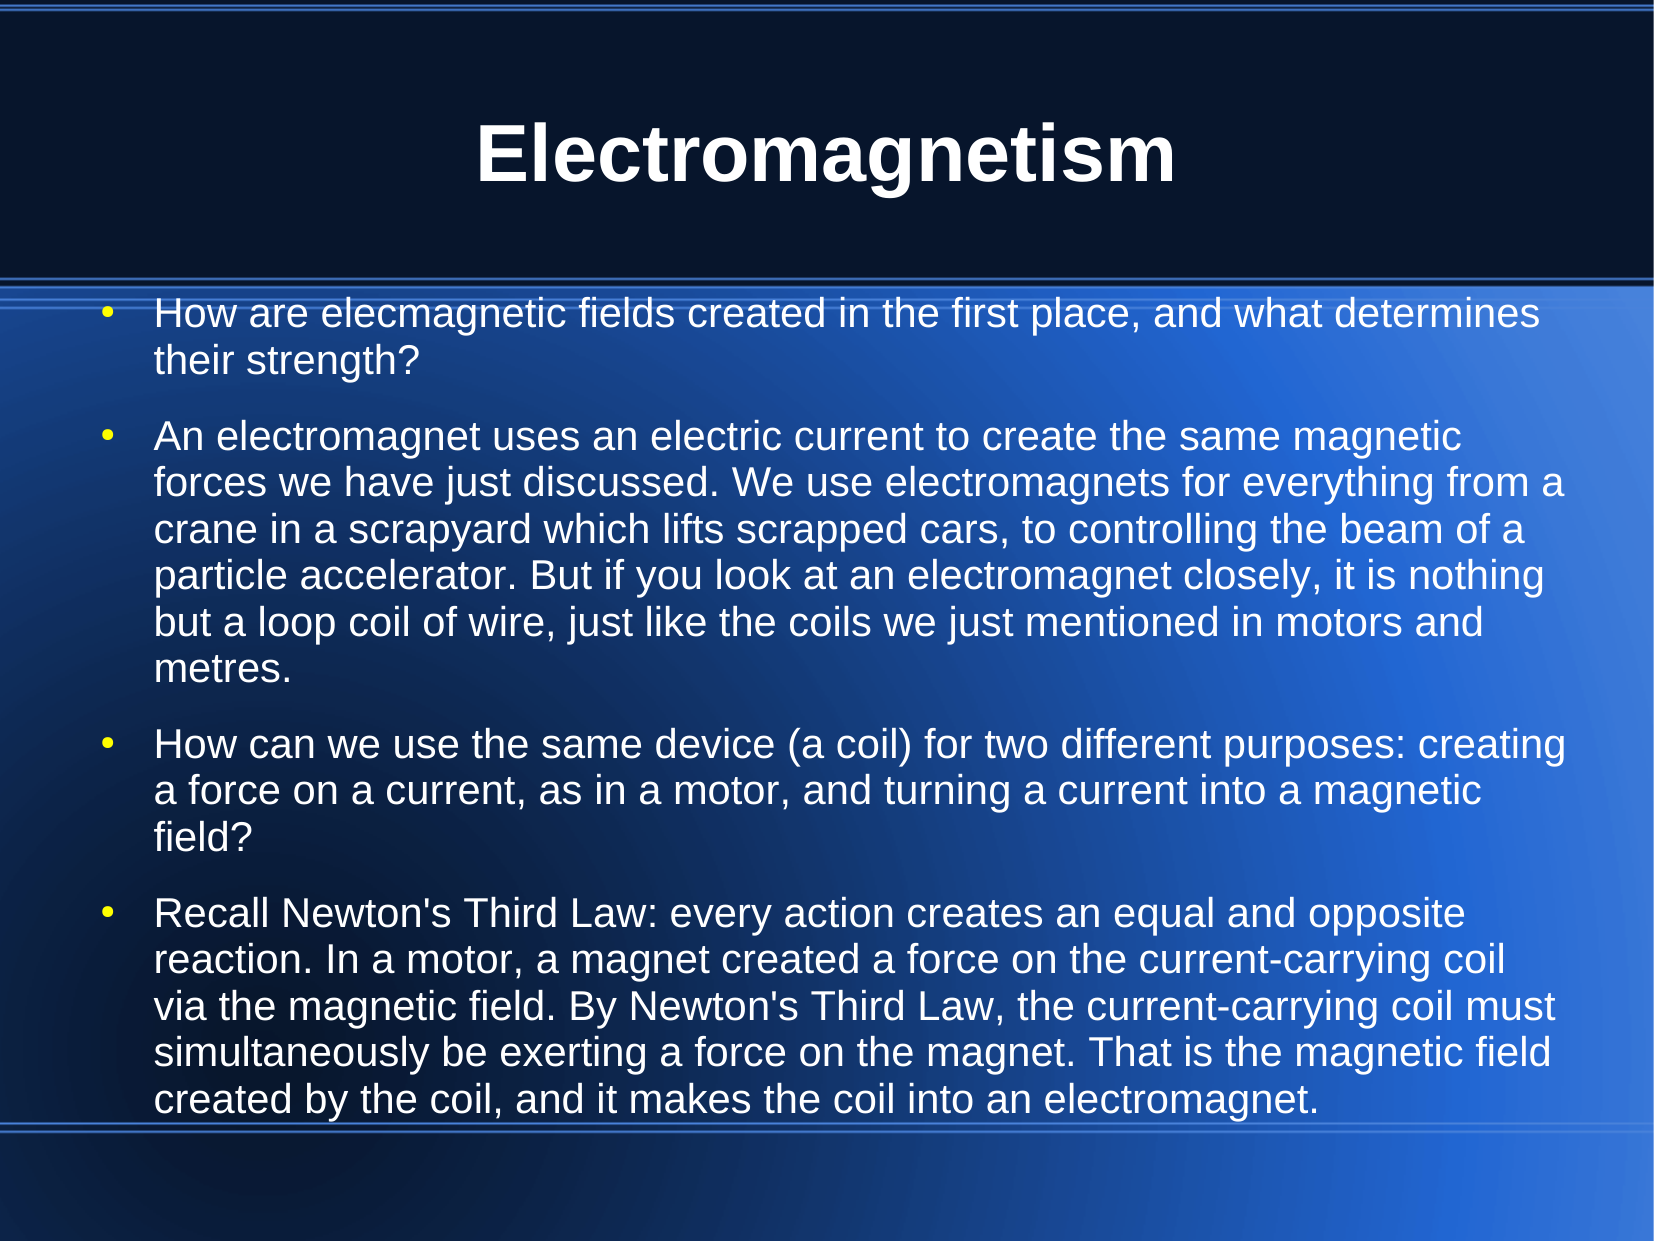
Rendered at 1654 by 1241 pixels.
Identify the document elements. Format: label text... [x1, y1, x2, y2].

title Electromagnetism [82, 49, 1571, 257]
picture [0, 0, 1654, 1241]
list How are elecmagnetic fields created in the first place, and what determines their strength? An electromagnet uses an electric current to create the same magnetic forces we have just discussed. We use electromagnets for everything from a crane in a scrapyard which lifts scrapped cars, to controlling the beam of a particle accelerator. But if you look at an electromagnet closely, it is nothing but a loop coil of wire, just like the coils we just mentioned in motors and metres. How can we use the same device (a coil) for two different purposes: creating a force on a current, as in a motor, and turning a current into a magnetic field? Recall Newton's Third Law: every action creates an equal and opposite reaction. In a motor, a magnet created a force on the current-carrying coil via the magnetic field. By Newton's Third Law, the current-carrying coil must simultaneously be exerting a force on the magnet. That is the magnetic field created by the coil, and it makes the coil into an electromagnet. [82, 290, 1571, 1127]
